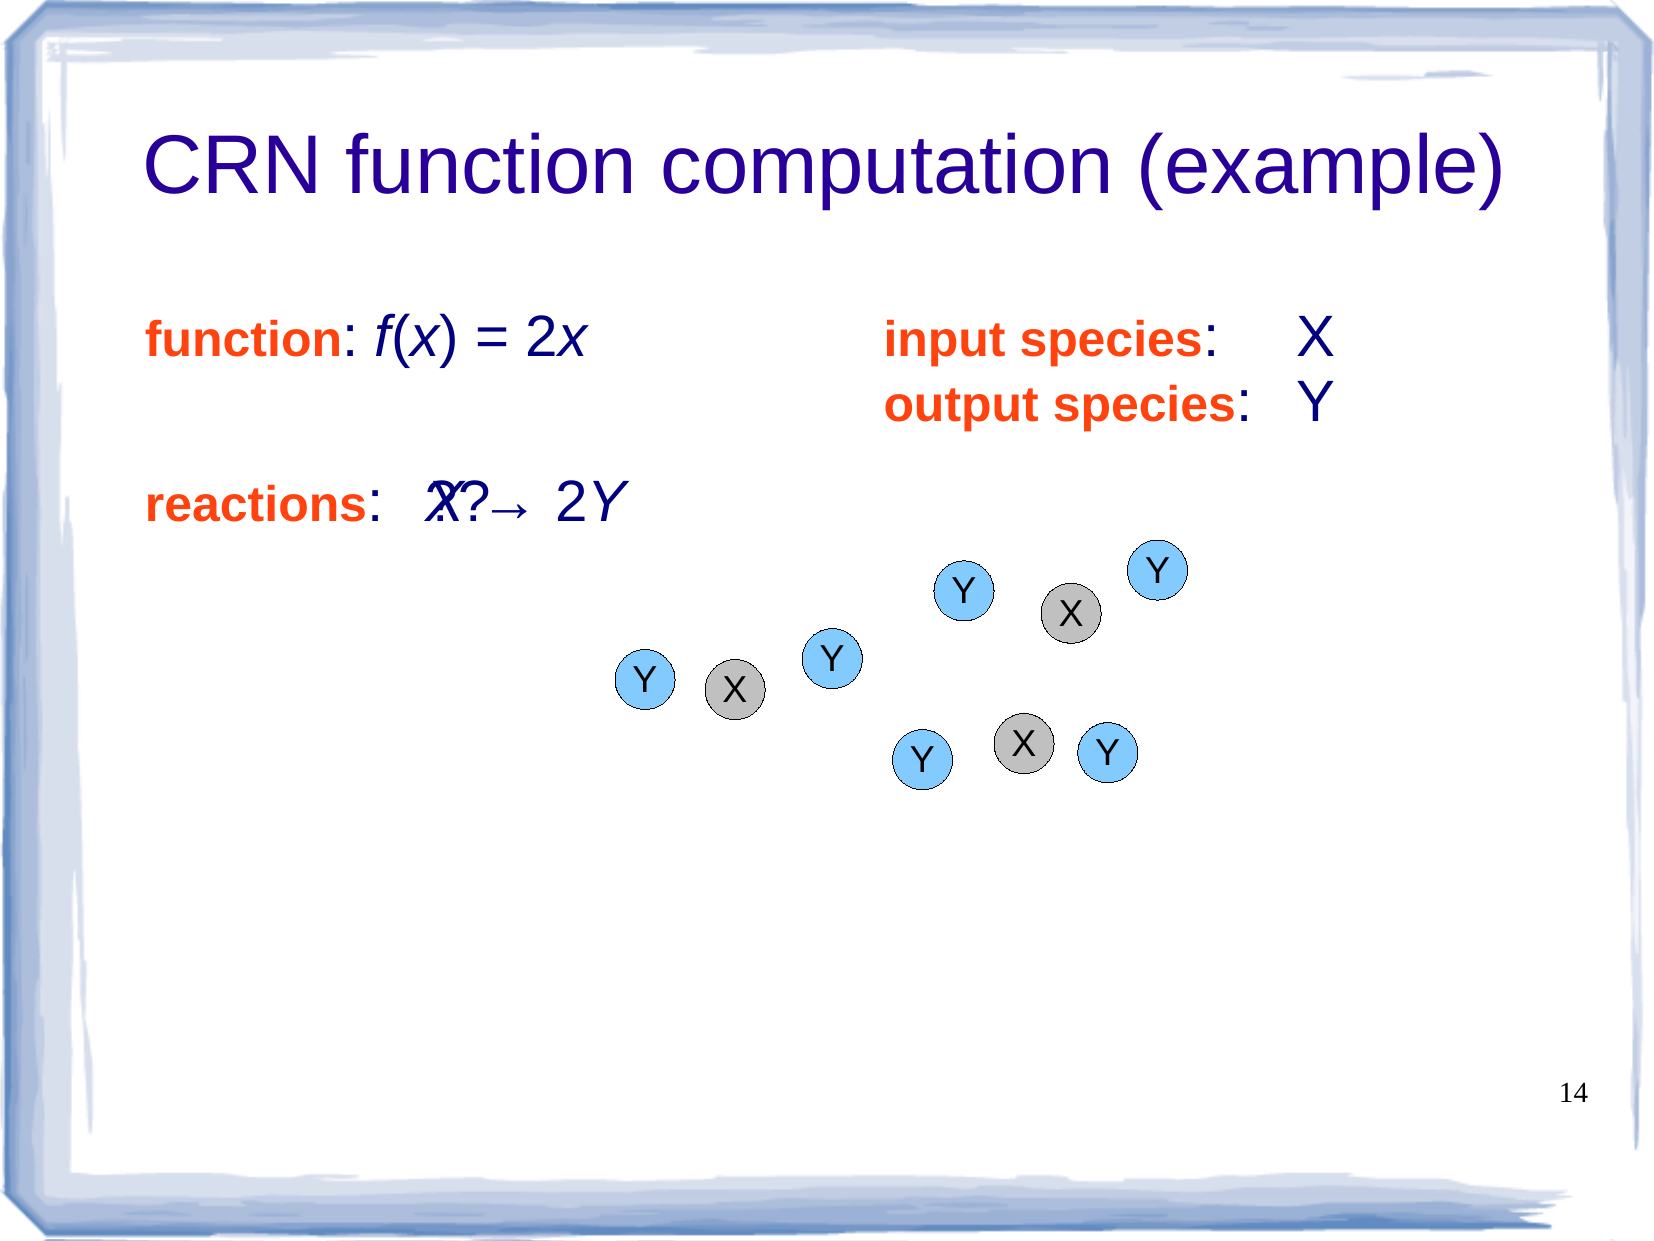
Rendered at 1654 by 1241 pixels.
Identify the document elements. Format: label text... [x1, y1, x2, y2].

text_box Y [892, 729, 953, 790]
text_box Y [933, 560, 995, 621]
text_box input species: X output species: Y [868, 295, 1441, 441]
text_box Y [615, 649, 676, 710]
text_box reactions: [130, 461, 410, 557]
text_box X [1041, 583, 1102, 644]
text_box ?? [410, 461, 671, 557]
title CRN function computation (example) [75, 71, 1576, 258]
picture [0, 0, 1654, 1241]
text_box X [994, 713, 1055, 774]
text_box Y [1127, 540, 1188, 601]
text_box Y [1077, 722, 1138, 783]
text_box Y [802, 628, 863, 689]
text_box X [705, 659, 766, 720]
text_box function: f(x) = 2x [130, 295, 624, 392]
